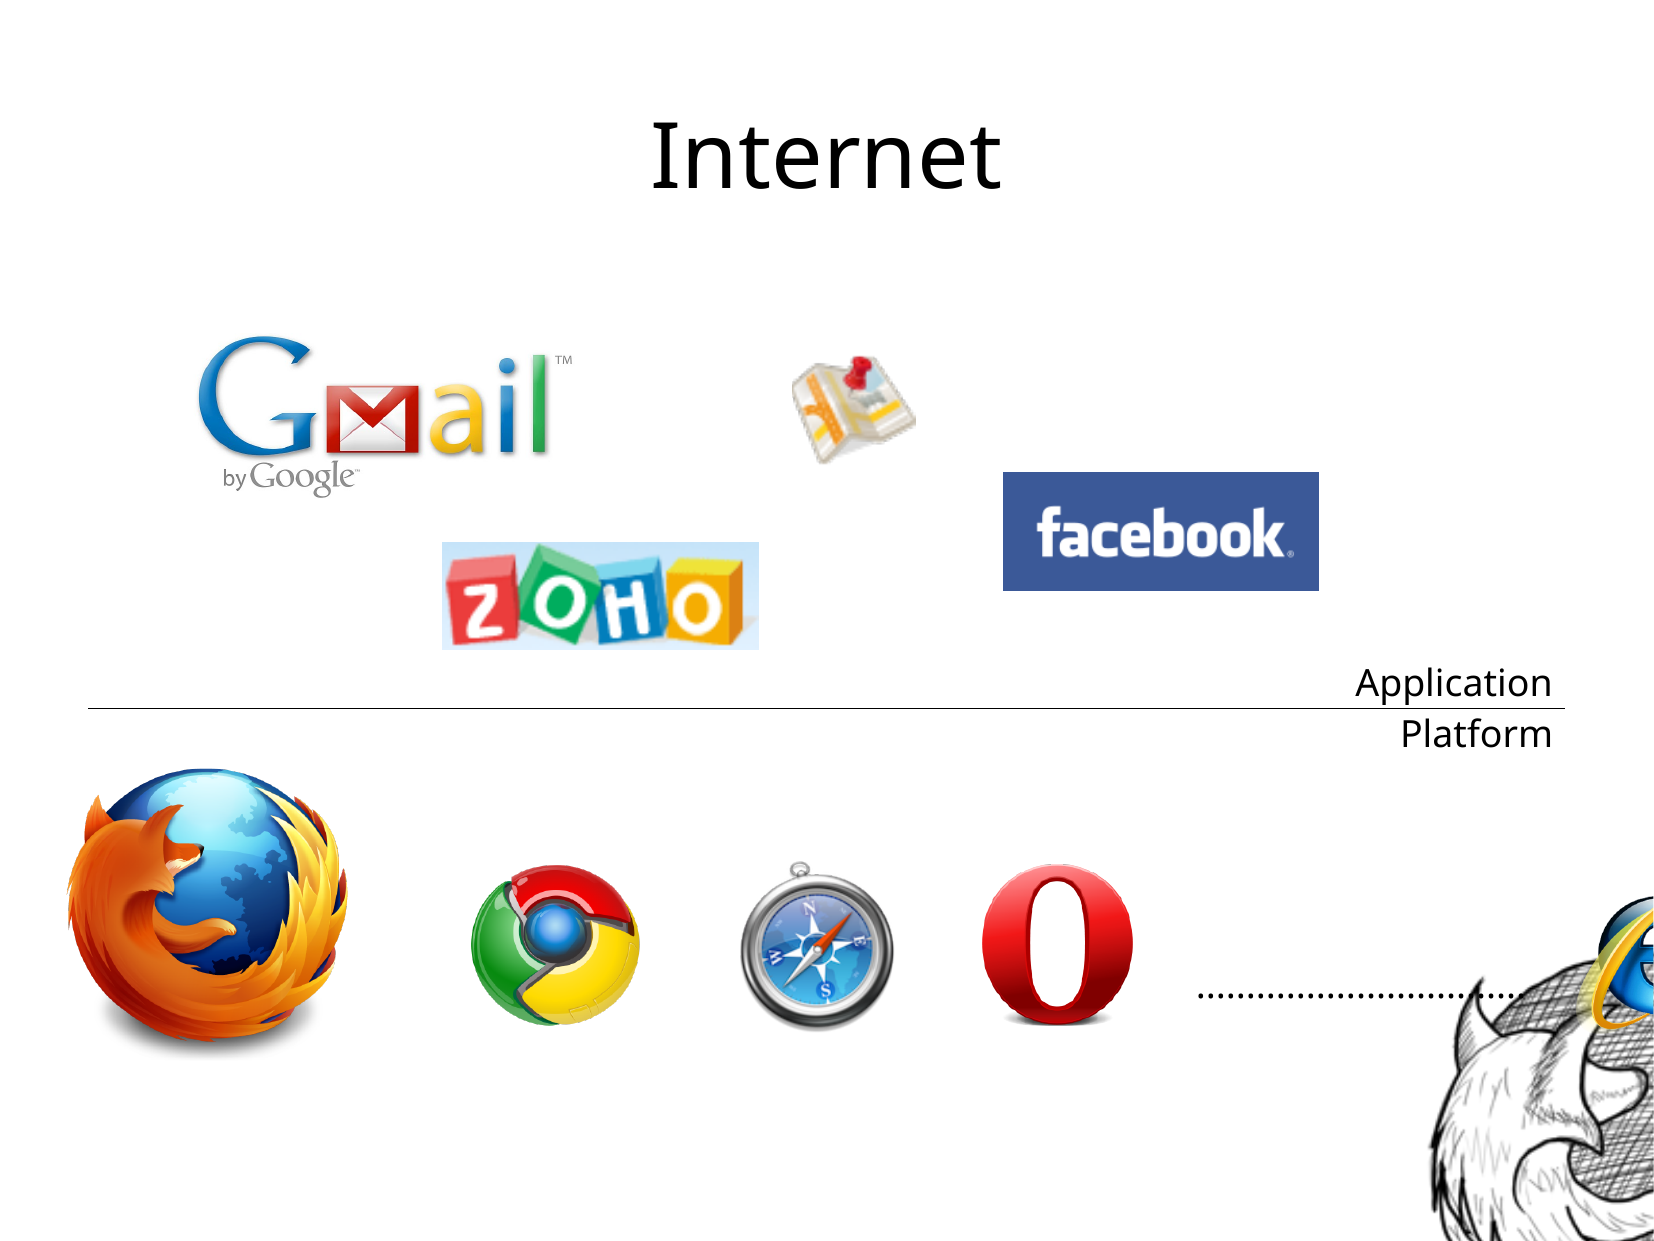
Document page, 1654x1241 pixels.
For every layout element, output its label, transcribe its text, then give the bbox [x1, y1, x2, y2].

text_box ................................. [1181, 950, 1558, 1011]
picture [442, 542, 759, 650]
text_box Application Platform [1340, 649, 1557, 755]
picture [59, 767, 355, 1063]
picture [731, 861, 904, 1034]
title Internet [82, 56, 1571, 250]
picture [1003, 472, 1319, 591]
picture [968, 856, 1146, 1034]
picture [1386, 880, 1654, 1241]
picture [792, 349, 916, 473]
picture [466, 856, 644, 1034]
picture [177, 333, 591, 504]
